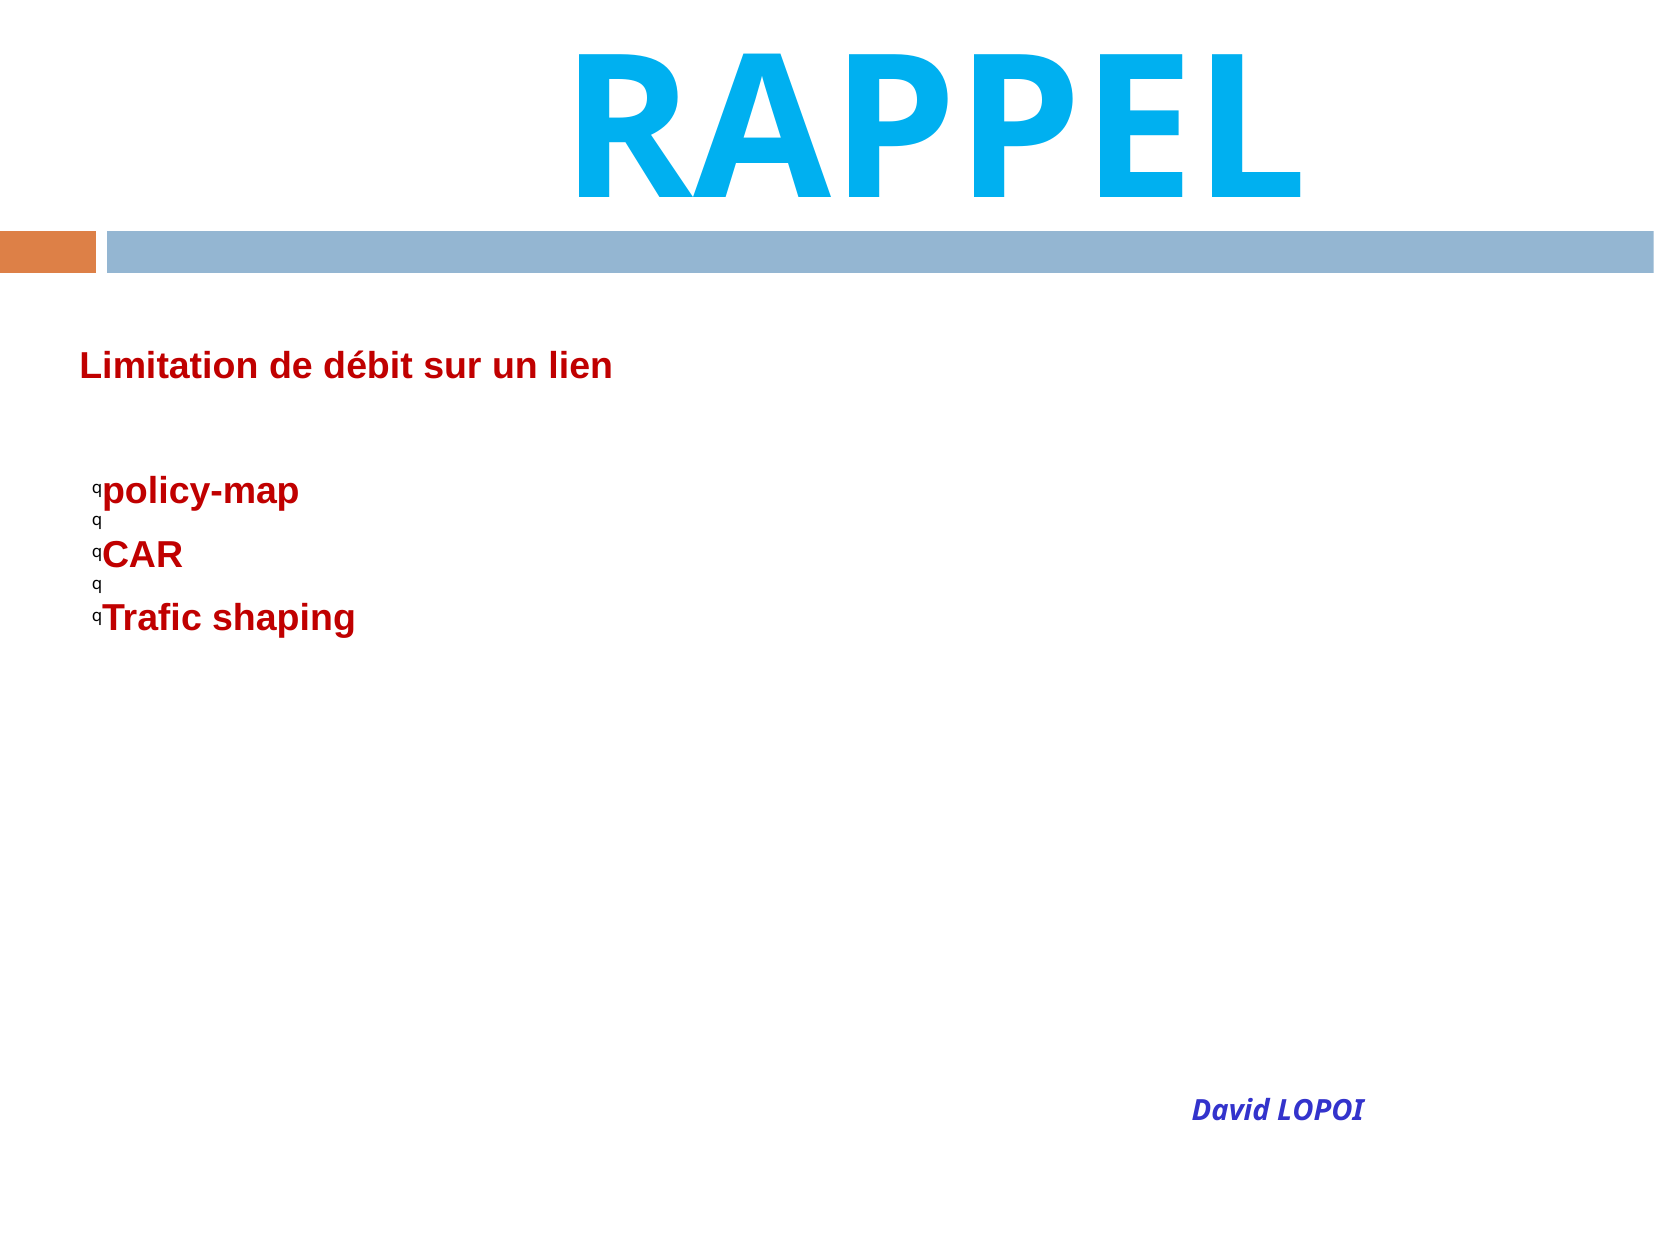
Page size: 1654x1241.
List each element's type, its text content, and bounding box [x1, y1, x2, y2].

text_box policy-map CAR Trafic shaping [77, 470, 403, 645]
text_box RAPPEL [123, 41, 1530, 249]
text_box Limitation de débit sur un lien [64, 345, 650, 392]
text_box David LOPOI [901, 1063, 1654, 1158]
